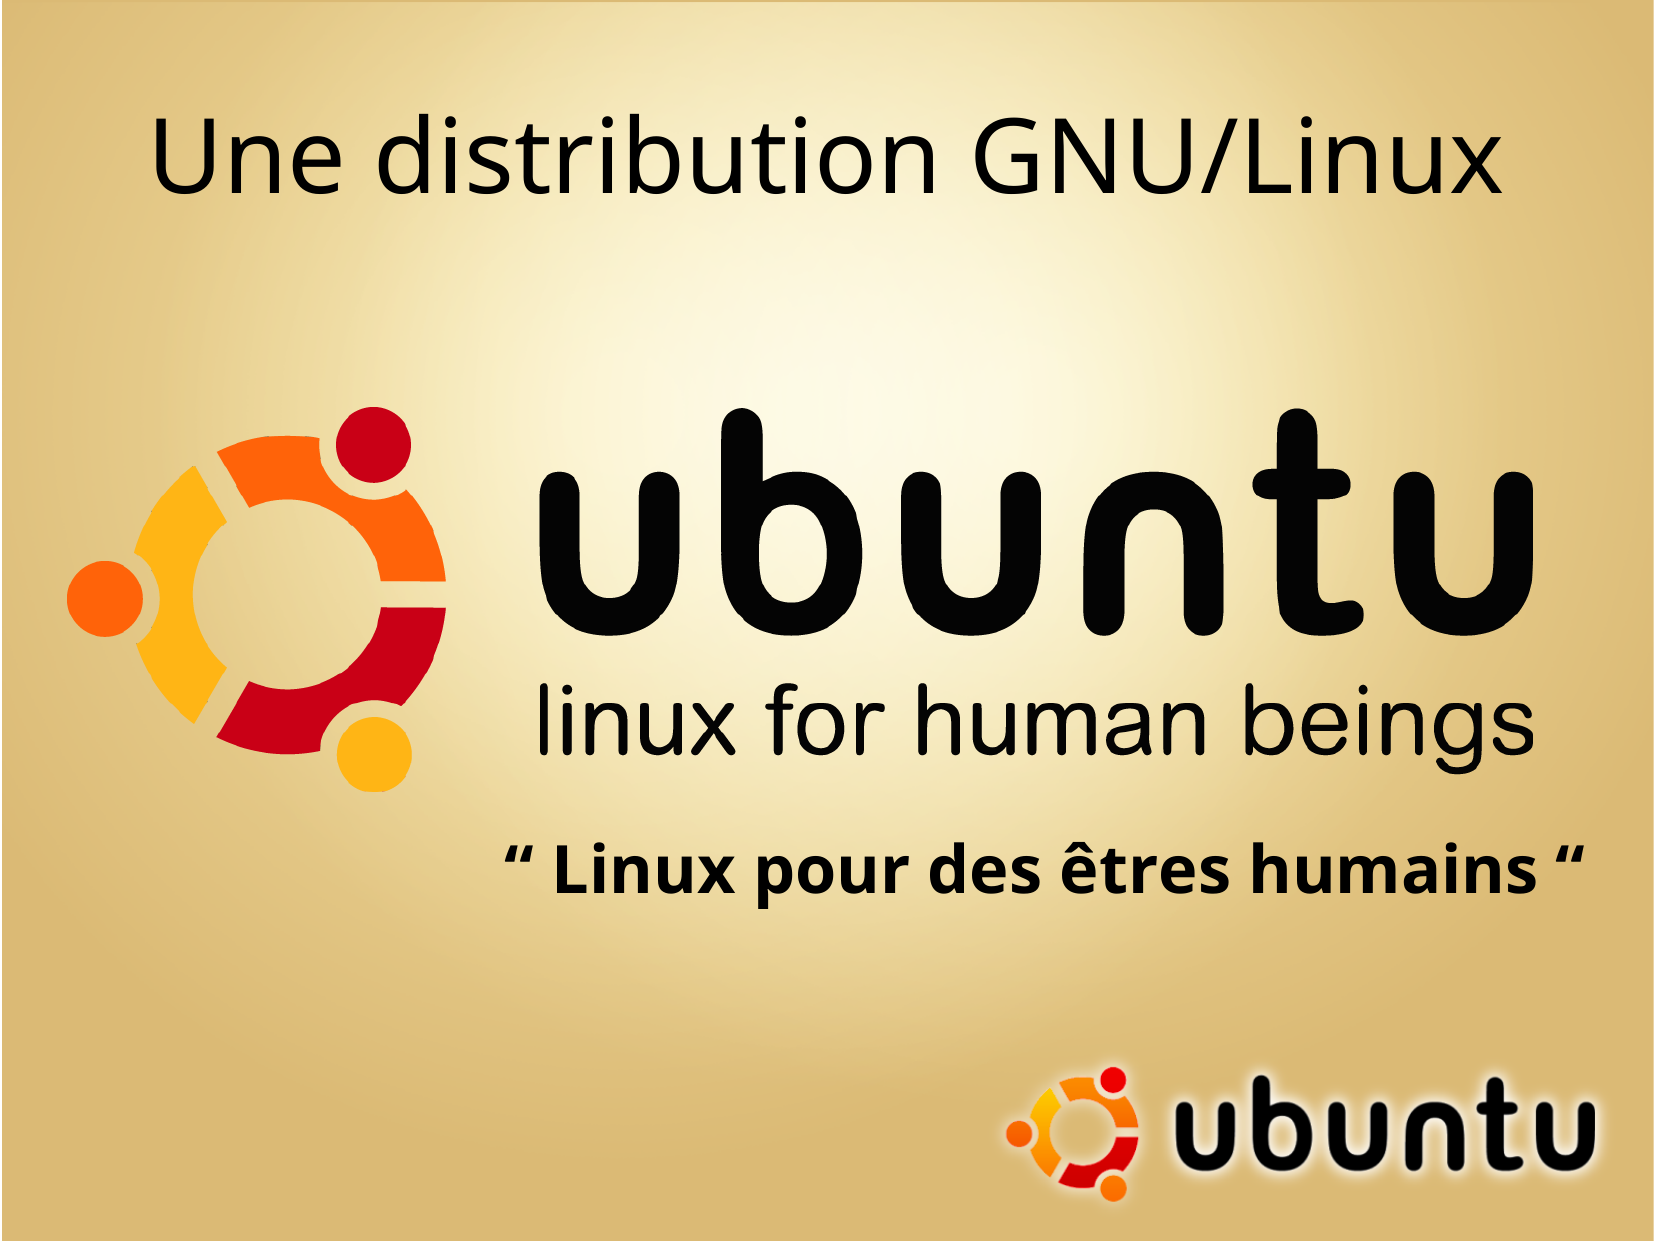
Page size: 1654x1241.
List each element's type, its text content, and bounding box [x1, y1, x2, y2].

text_box “ Linux pour des êtres humains “ [490, 815, 1572, 917]
title Une distribution GNU/Linux [82, 49, 1571, 257]
picture [2, 0, 1654, 1241]
